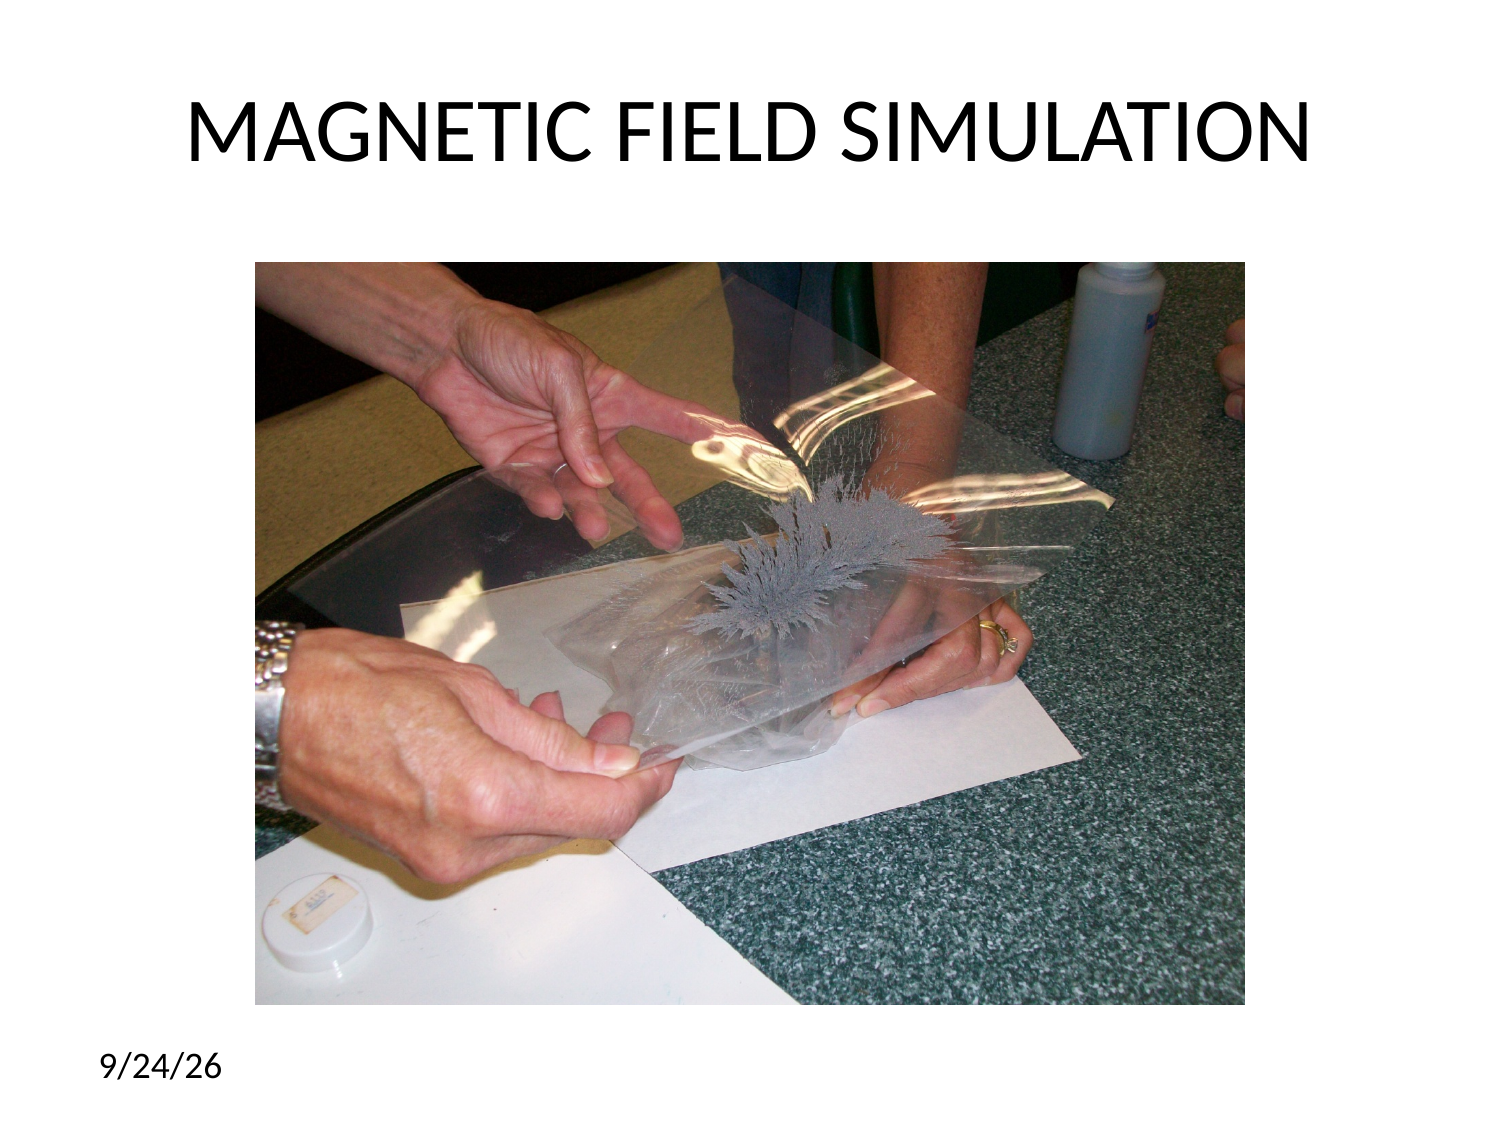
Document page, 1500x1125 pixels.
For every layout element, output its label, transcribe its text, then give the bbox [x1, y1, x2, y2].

title MAGNETIC FIELD SIMULATION [75, 45, 1425, 233]
picture [255, 262, 1245, 1005]
